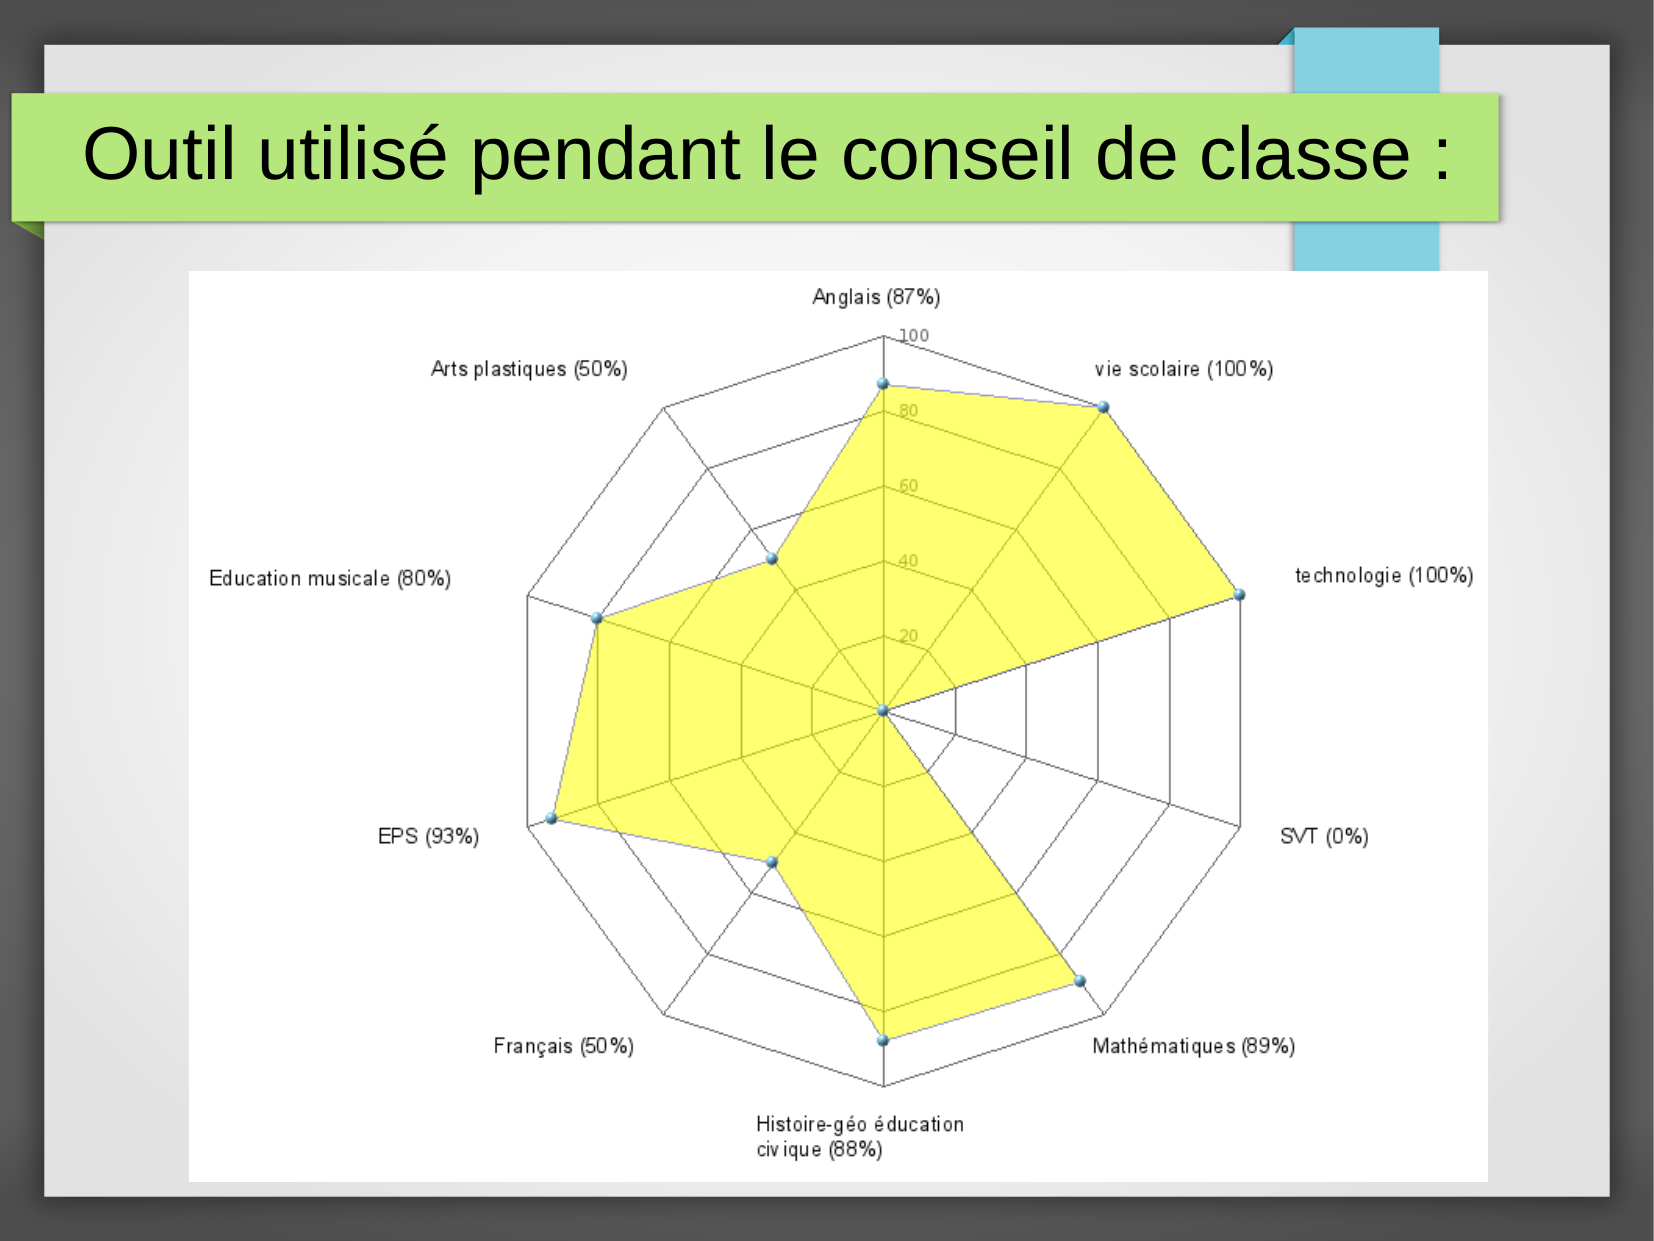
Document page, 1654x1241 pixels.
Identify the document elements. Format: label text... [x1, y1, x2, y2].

picture [0, 0, 1654, 1241]
title Outil utilisé pendant le conseil de classe : [82, 94, 1512, 213]
